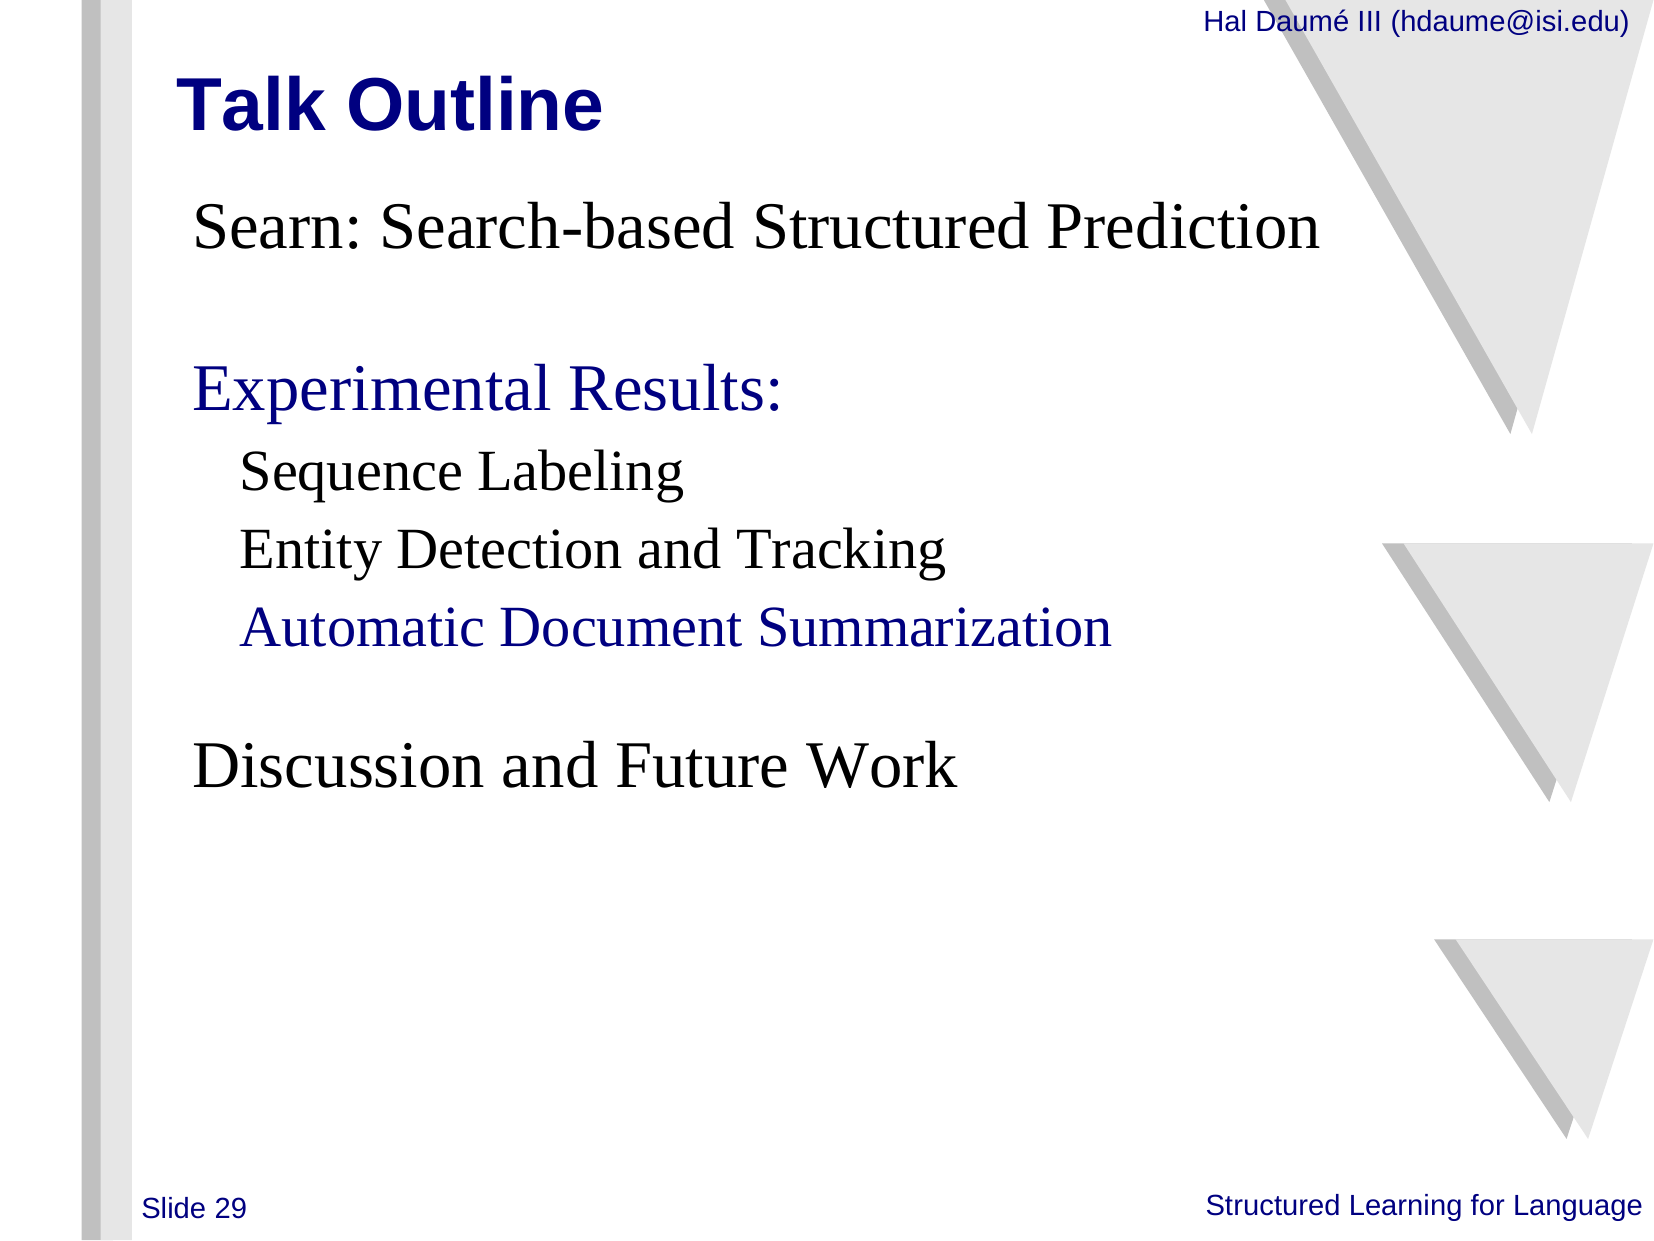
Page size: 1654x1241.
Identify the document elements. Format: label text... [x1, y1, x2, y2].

title Talk Outline [176, 44, 1509, 166]
list Searn: Search-based Structured Prediction Experimental Results: Sequence Labeling Entity Detection and Tracking Automatic Document Summarization Discussion and Future Work [180, 188, 1512, 1127]
